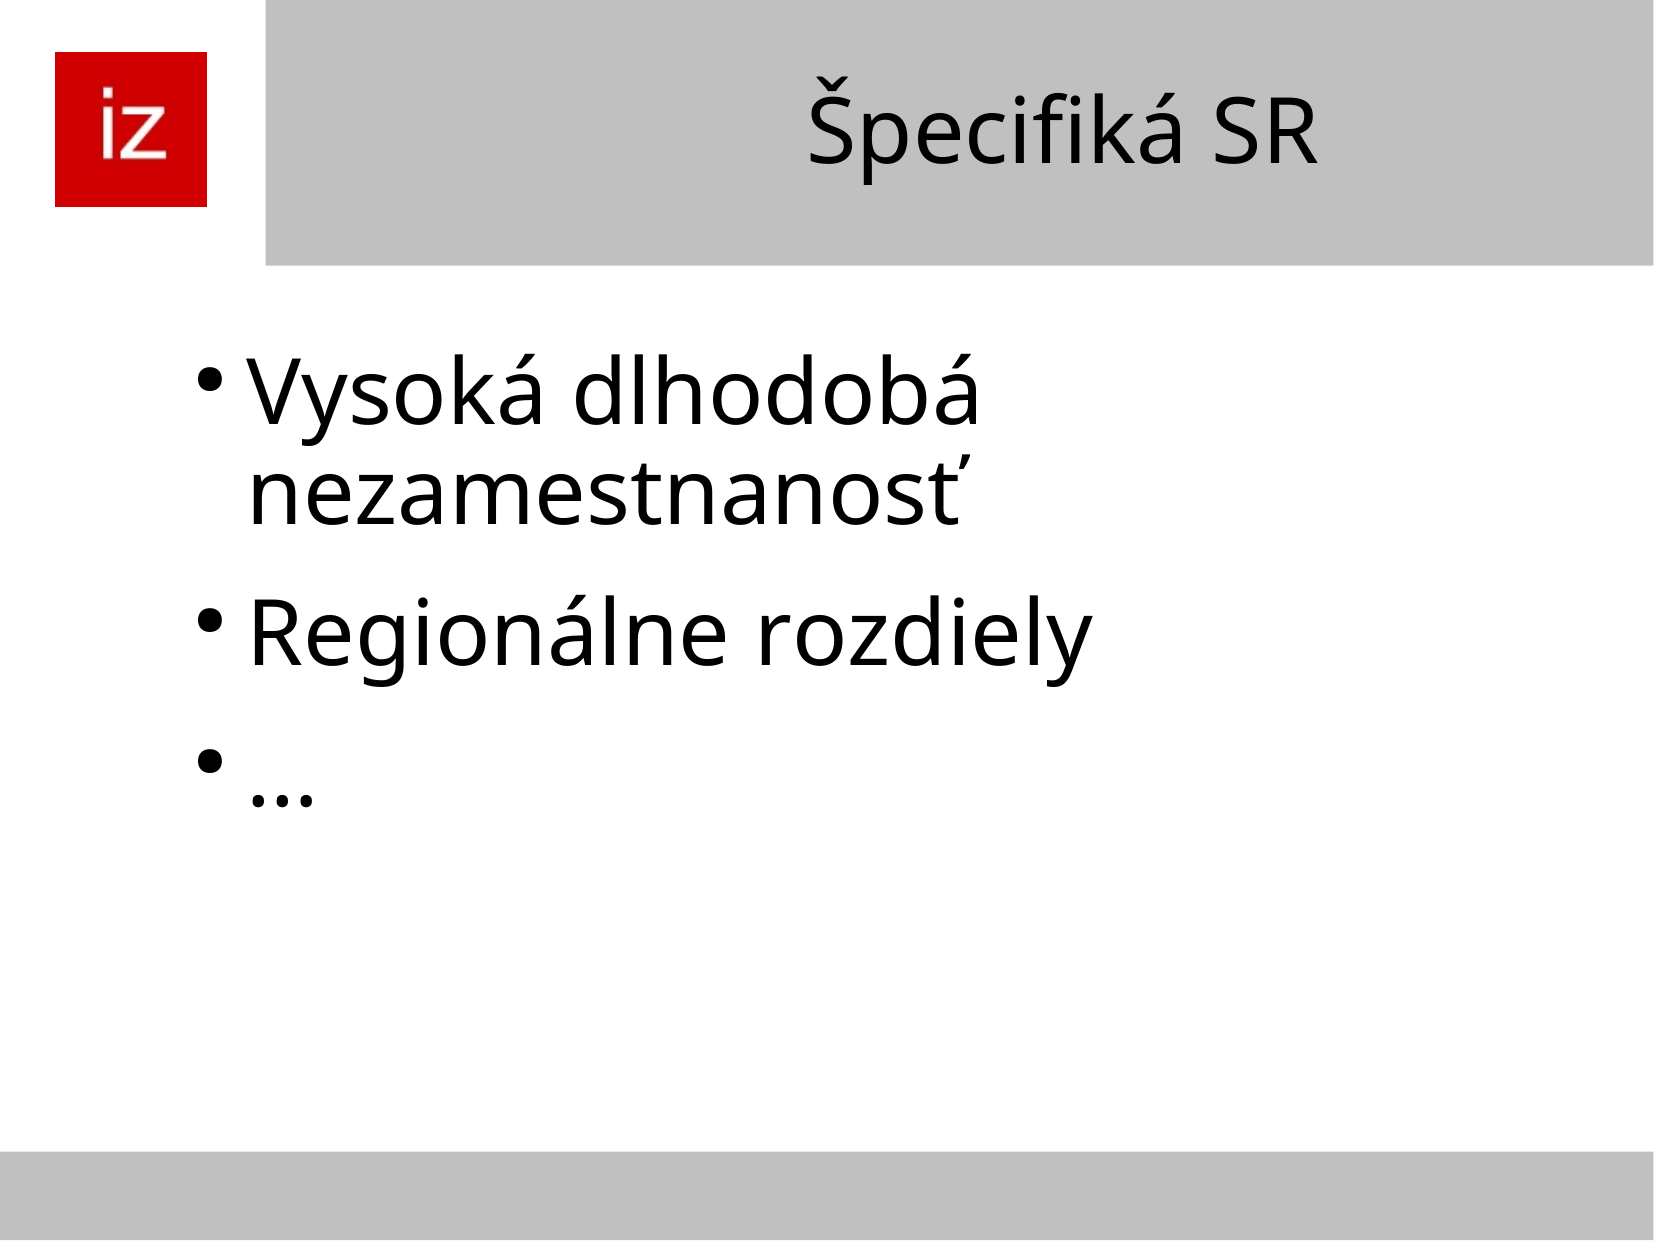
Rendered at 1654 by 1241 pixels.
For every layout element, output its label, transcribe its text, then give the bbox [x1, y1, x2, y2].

picture [55, 52, 207, 207]
list Vysoká dlhodobá nezamestnanosť Regionálne rozdiely … [121, 344, 1533, 1126]
title Špecifiká SR [561, 29, 1565, 237]
